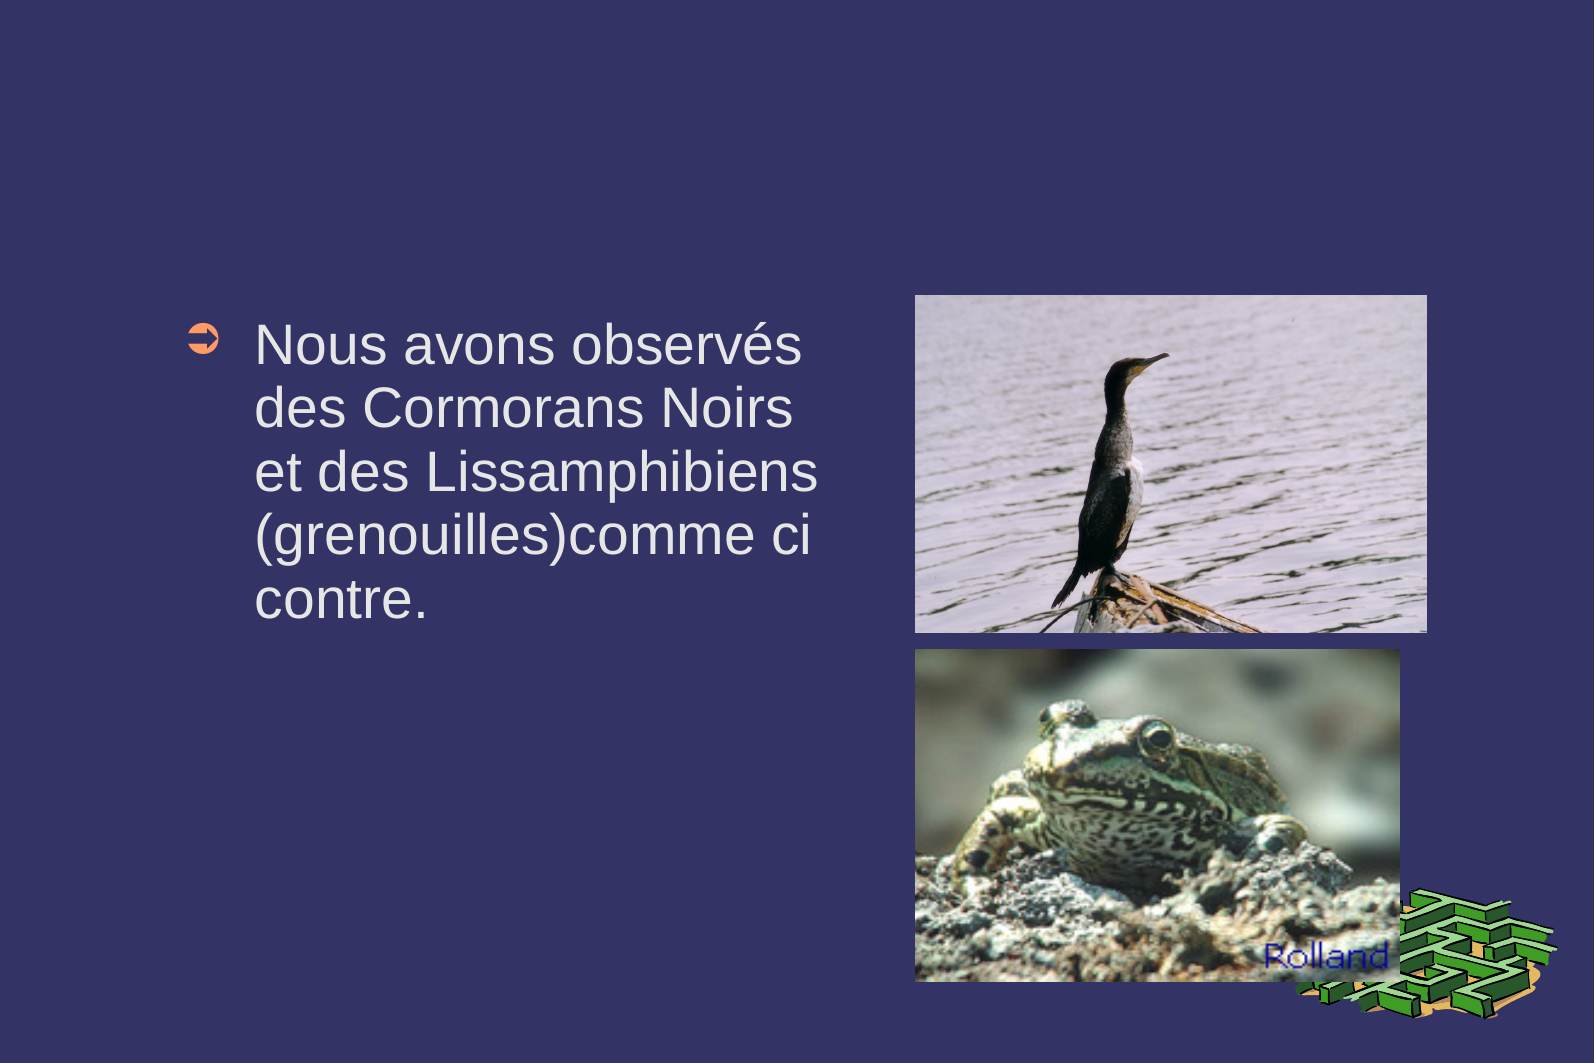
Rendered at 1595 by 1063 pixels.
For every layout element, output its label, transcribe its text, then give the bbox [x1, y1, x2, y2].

list Nous avons observés des Cormorans Noirs et des Lissamphibiens (grenouilles)comme ci contre. [172, 312, 827, 983]
picture [915, 649, 1400, 982]
picture [915, 295, 1427, 633]
